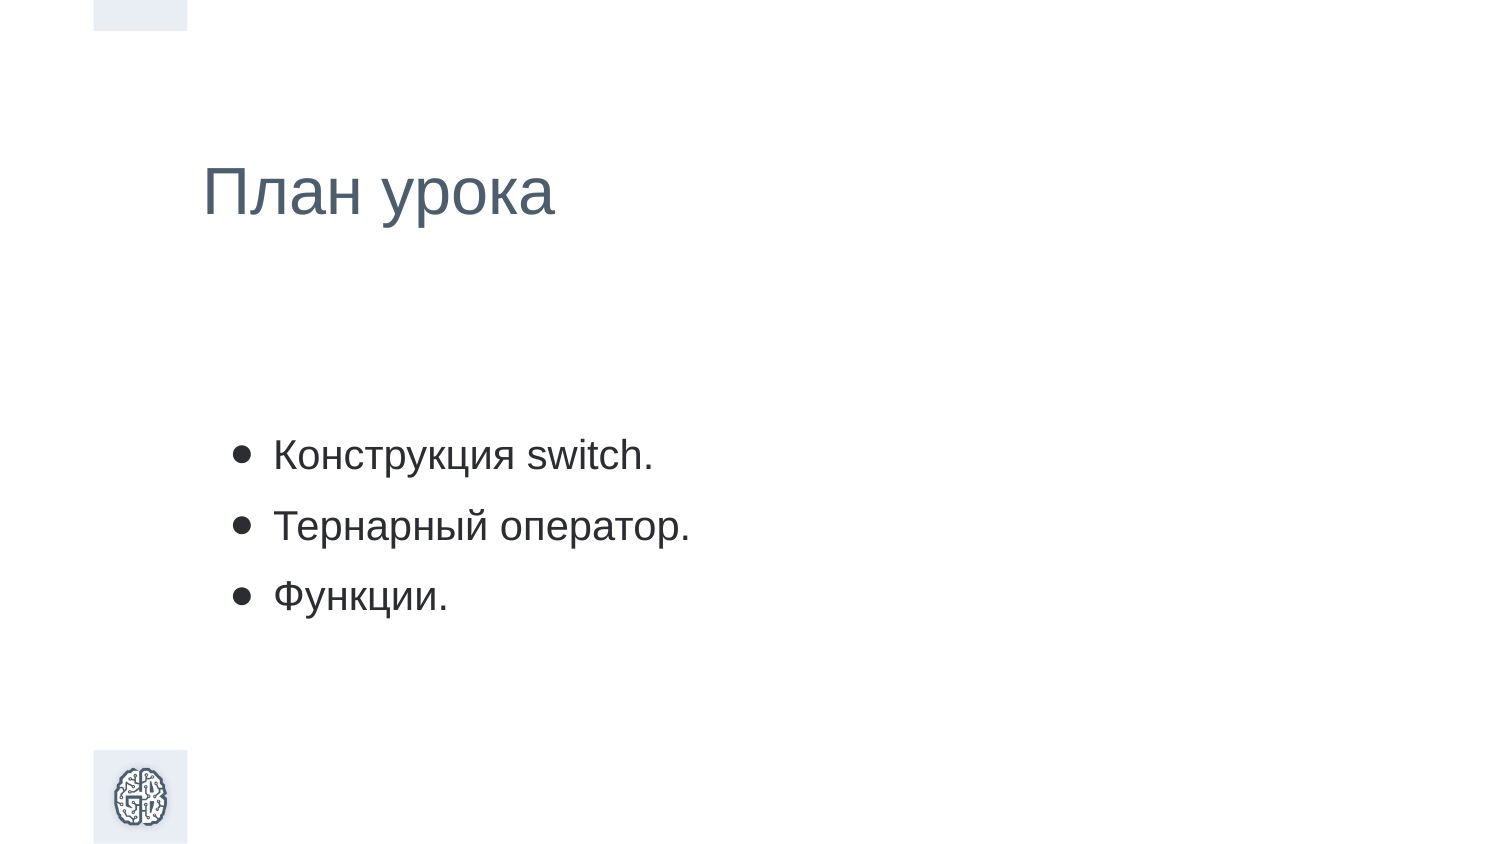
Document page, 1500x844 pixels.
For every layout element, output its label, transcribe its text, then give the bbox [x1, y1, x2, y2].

picture [106, 760, 175, 834]
text_box Конcтрукция switch. Тернарный оператор. Функции. [187, 303, 1312, 743]
text_box План урока [187, 93, 1312, 282]
